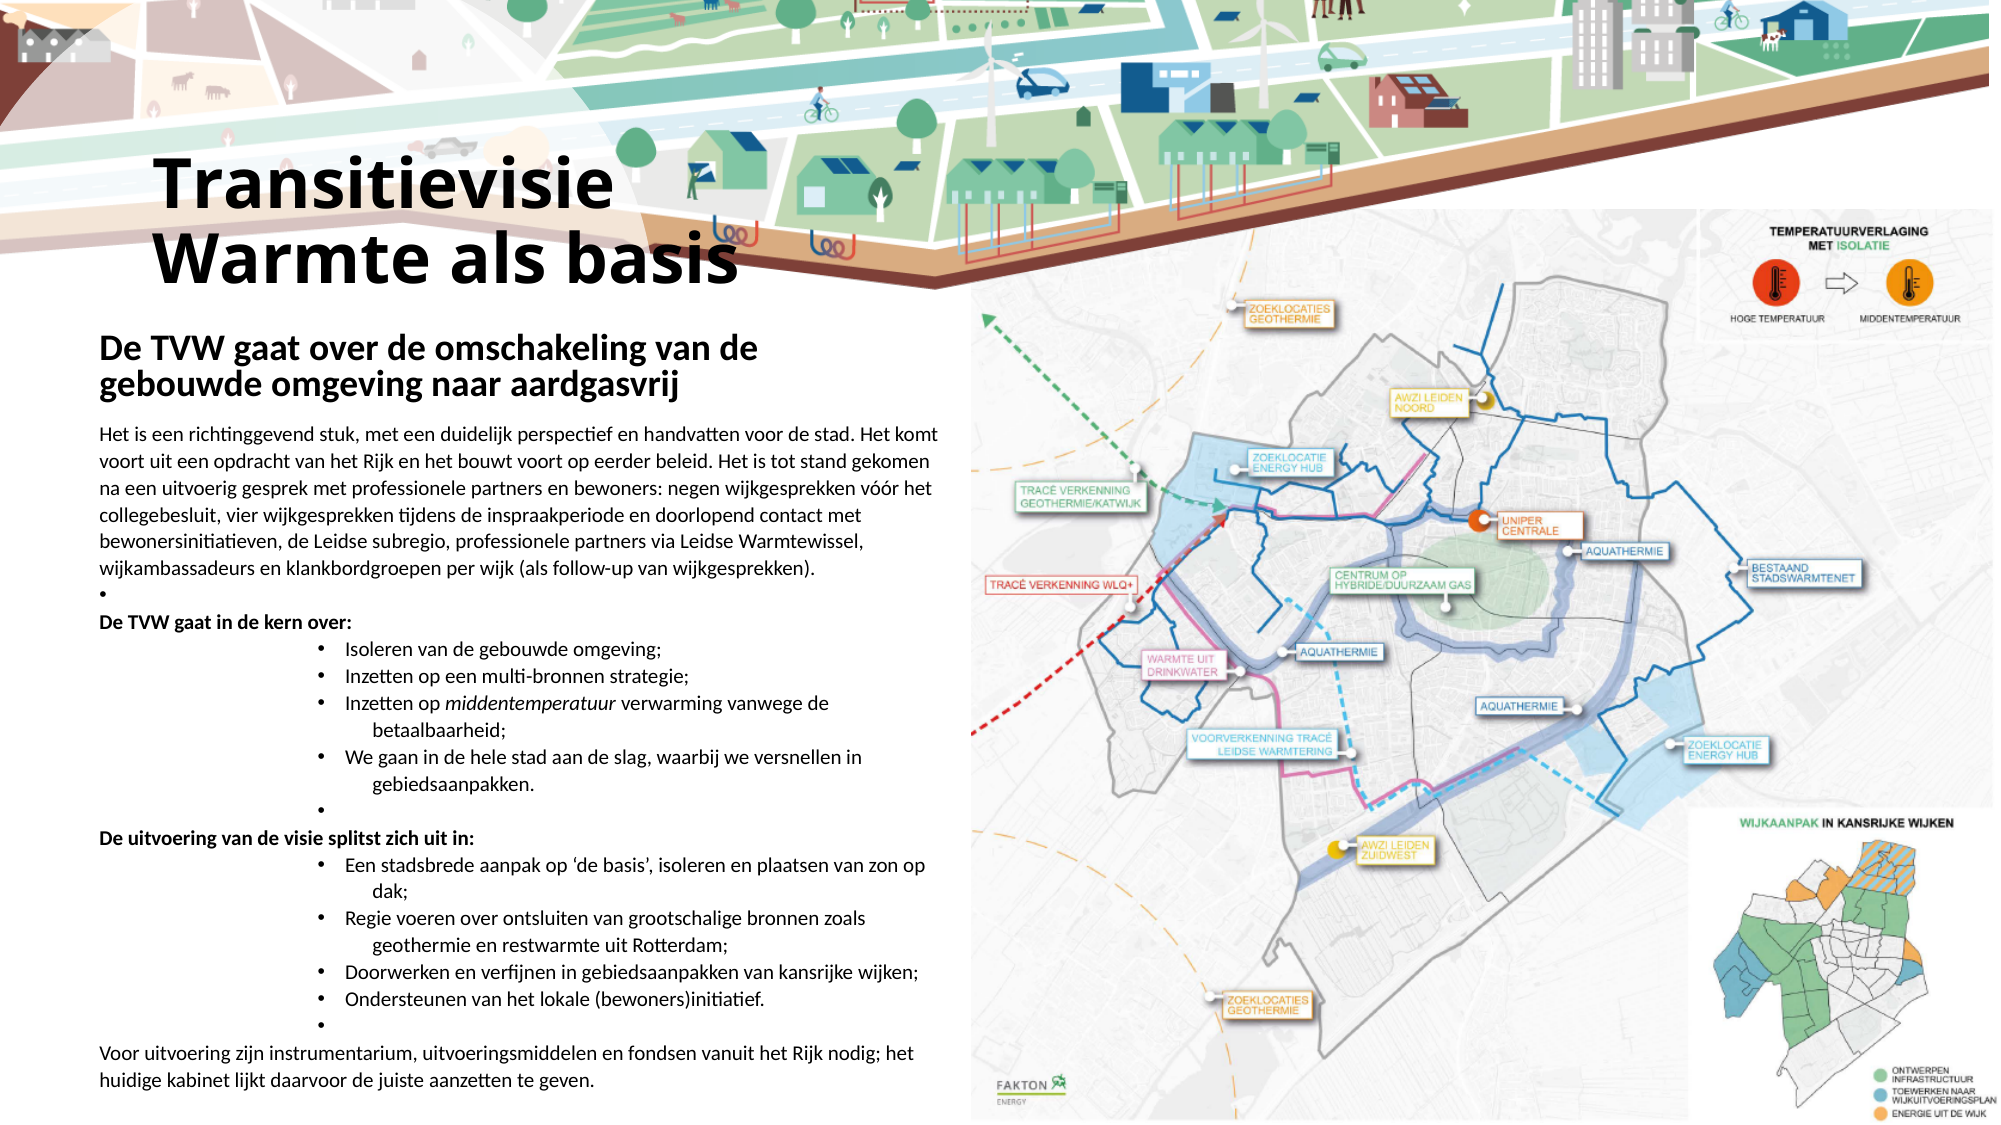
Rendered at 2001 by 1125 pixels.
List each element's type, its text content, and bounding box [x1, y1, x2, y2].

text_box Transitievisie Warmte als basis [137, 114, 805, 333]
list De TVW gaat over de omschakeling van de gebouwde omgeving naar aardgasvrij [84, 275, 935, 410]
text_box [0, 0, 593, 594]
list Het is een richtinggevend stuk, met een duidelijk perspectief en handvatten voor de stad. Het komt voort uit een opdracht van het Rijk en het bouwt voort op eerder beleid. Het is tot stand gekomen na een uitvoerig gesprek met professionele partners en bewoners: negen wijkgesprekken vóór het collegebesluit, vier wijkgesprekken tijdens de inspraakperiode en doorlopend contact met bewonersinitiatieven, de Leidse subregio, professionele partners via Leidse Warmtewissel, wijkambassadeurs en klankbordgroepen per wijk (als follow-up van wijkgesprekken). De TVW gaat in de kern over: Isoleren van de gebouwde omgeving; Inzetten op een multi-bronnen strategie; Inzetten op middentemperatuur verwarming vanwege de betaalbaarheid; We gaan in de hele stad aan de slag, waarbij we versnellen in gebiedsaanpakken. De uitvoering van de visie splitst zich uit in: Een stadsbrede aanpak op ‘de basis’, isoleren en plaatsen van zon op dak; Regie voeren over ontsluiten van grootschalige bronnen zoals geothermie en restwarmte uit Rotterdam; Doorwerken en verfijnen in gebiedsaanpakken van kansrijke wijken; Ondersteunen van het lokale (bewoners)initiatief. Voor uitvoering zijn instrumentarium, uitvoeringsmiddelen en fondsen vanuit het Rijk nodig; het huidige kabinet lijkt daarvoor de juiste aanzetten te geven. [84, 410, 959, 1116]
picture [463, 0, 2000, 1123]
picture [0, 0, 138, 125]
